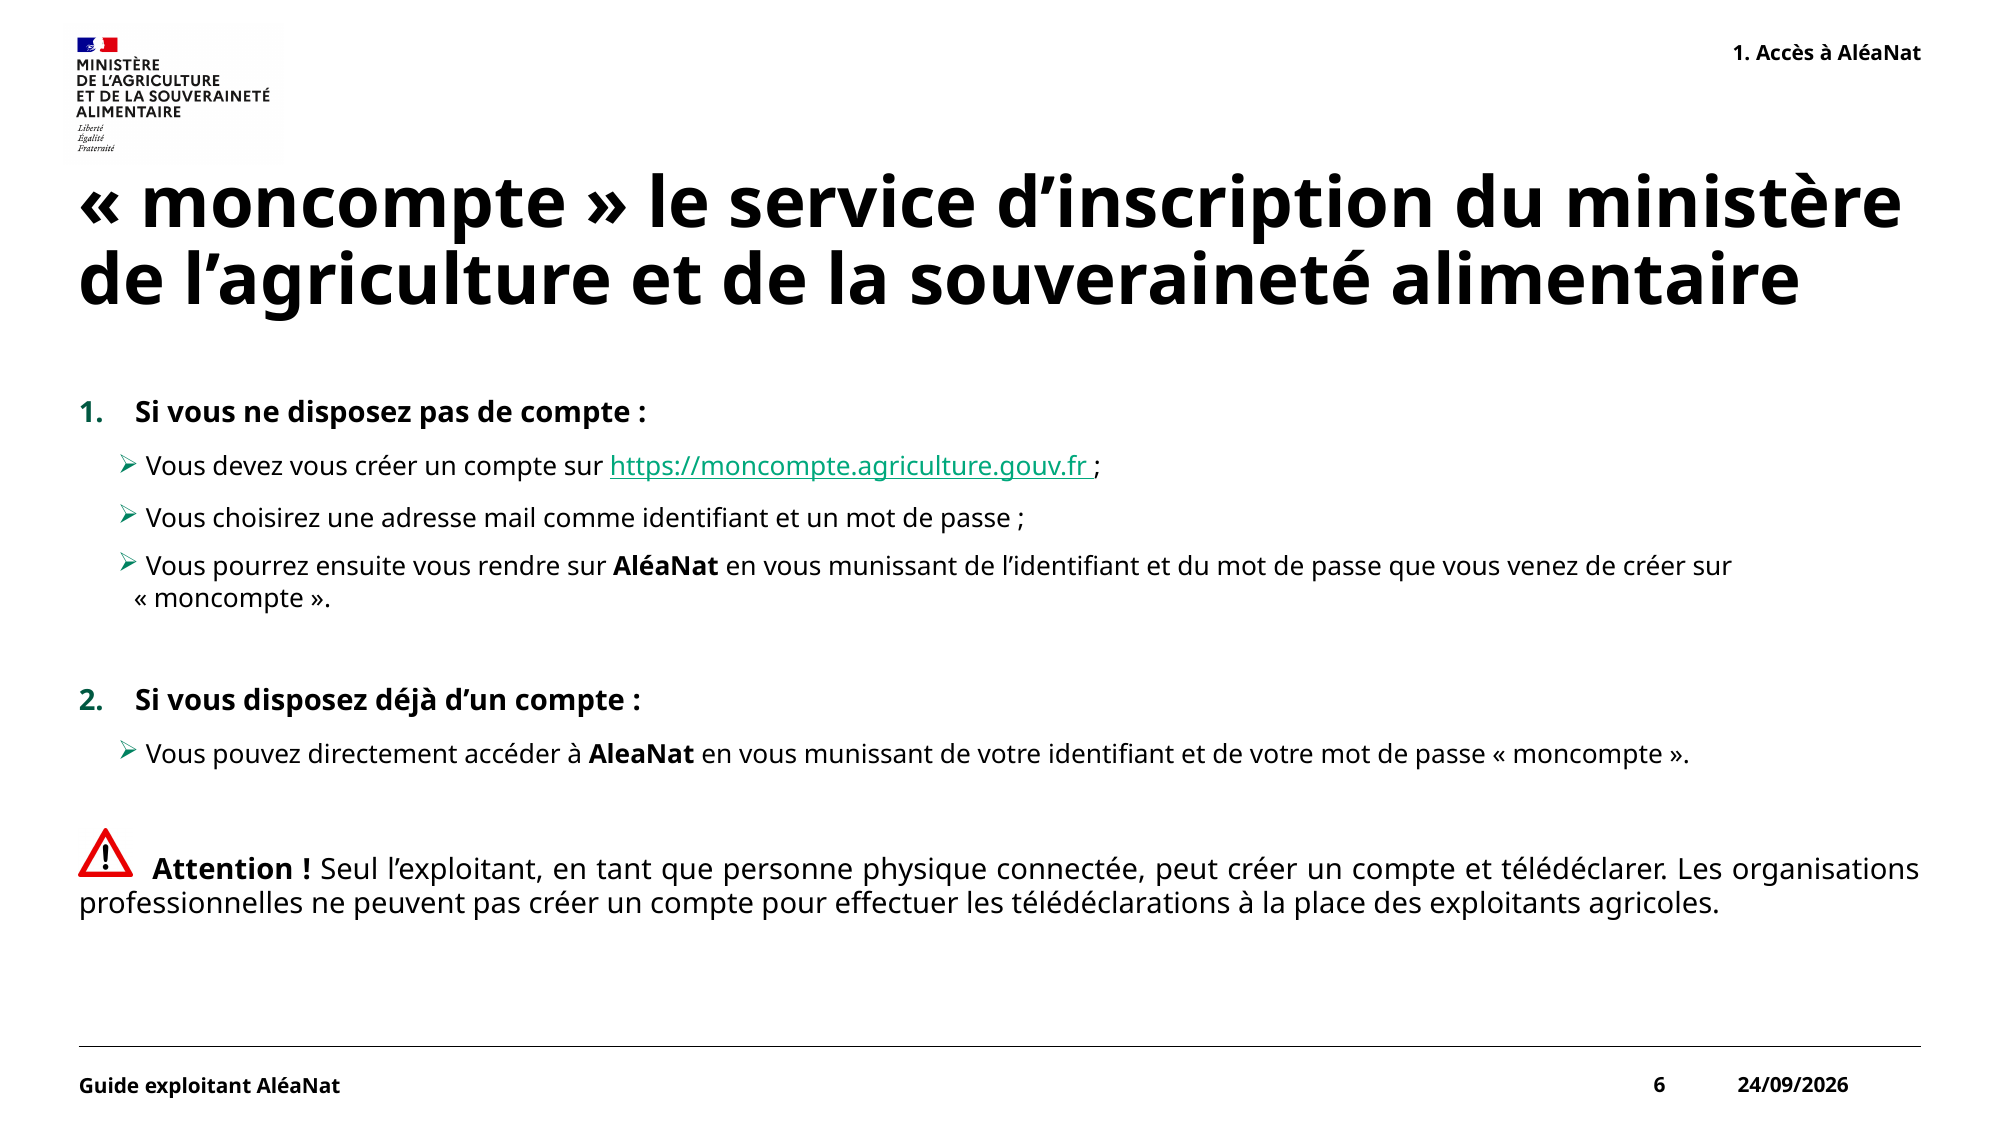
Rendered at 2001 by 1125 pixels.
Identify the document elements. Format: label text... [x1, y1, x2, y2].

title « moncompte » le service d’inscription du ministère de l’agriculture et de la souveraineté alimentaire [78, 165, 1922, 321]
picture [63, 23, 284, 165]
list Accès à AléaNat [724, 39, 1922, 119]
list Si vous ne disposez pas de compte : Vous devez vous créer un compte sur https://moncompte.agriculture.gouv.fr ; Vous choisirez une adresse mail comme identifiant et un mot de passe ; Vous pourrez ensuite vous rendre sur AléaNat en vous munissant de l’identifiant et du mot de passe que vous venez de créer sur « moncompte ». Si vous disposez déjà d’un compte : Vous pouvez directement accéder à AleaNat en vous munissant de votre identifiant et de votre mot de passe « moncompte ». Attention ! Seul l’exploitant, en tant que personne physique connectée, peut créer un compte et télédéclarer. Les organisations professionnelles ne peuvent pas créer un compte pour effectuer les télédéclarations à la place des exploitants agricoles. [78, 333, 1922, 1034]
footer Guide exploitant AléaNat [78, 1046, 1371, 1125]
picture [78, 828, 133, 877]
